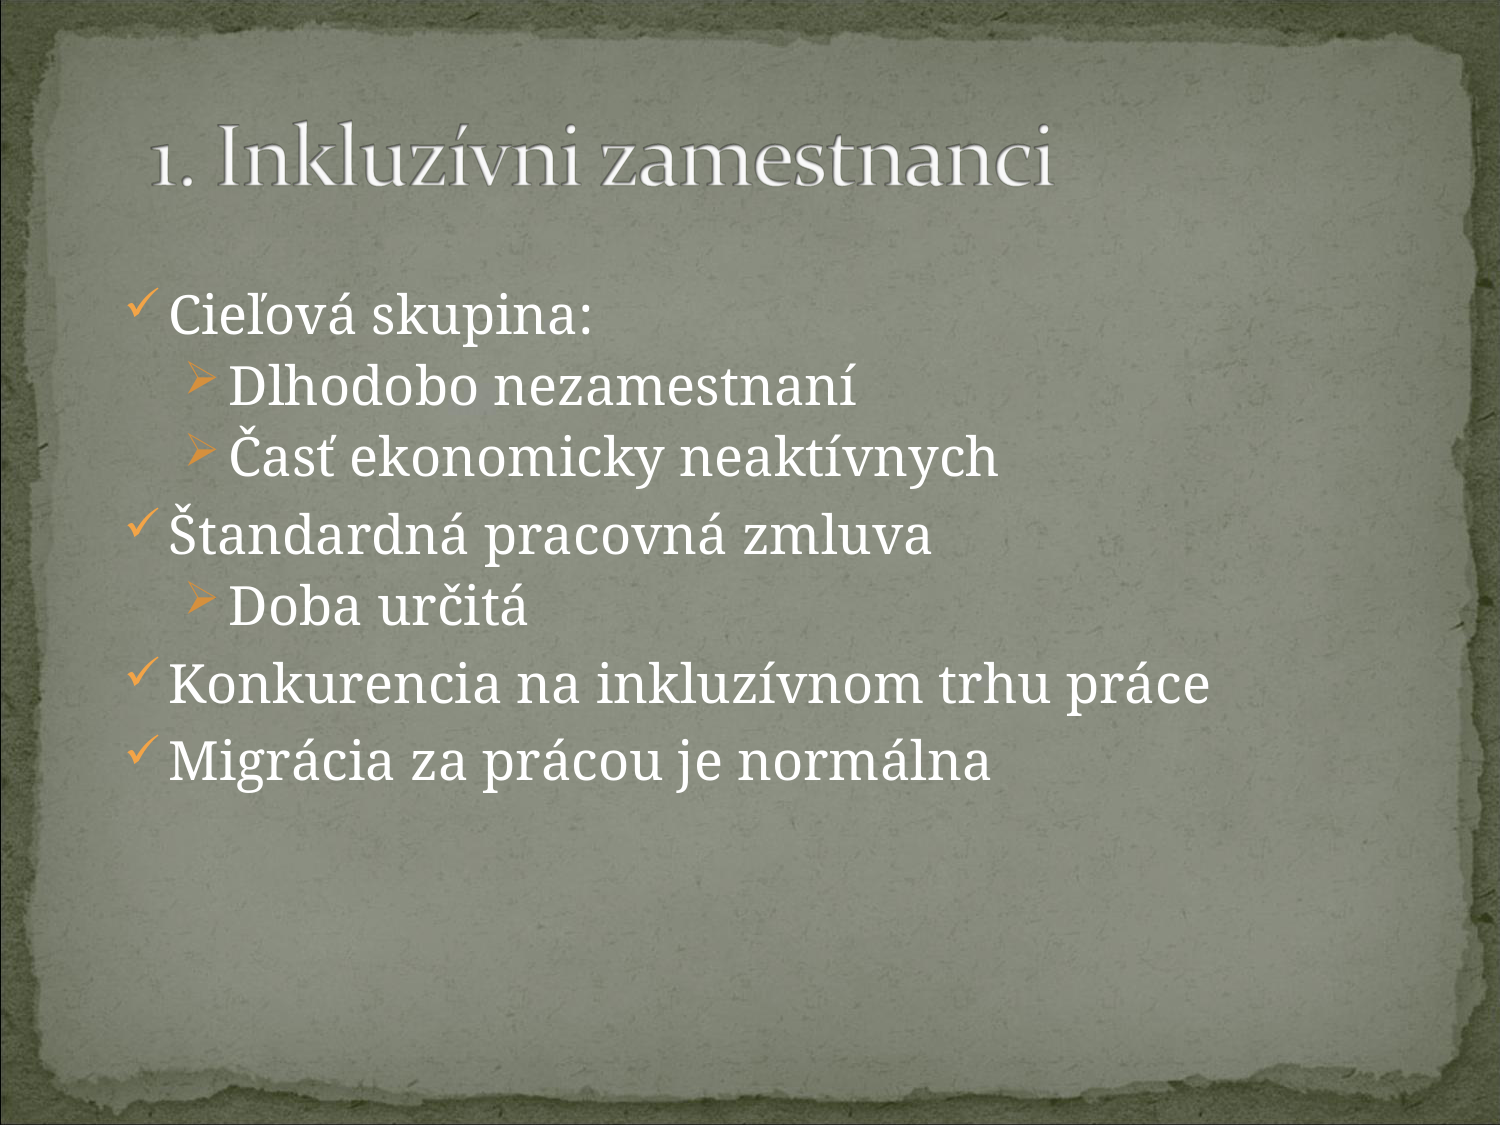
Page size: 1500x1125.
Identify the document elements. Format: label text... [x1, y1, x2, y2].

text_box [95, 25, 1469, 216]
picture [0, 0, 1500, 1125]
list Cieľová skupina: Dlhodobo nezamestnaní Časť ekonomicky neaktívnych Štandardná pracovná zmluva Doba určitá Konkurencia na inkluzívnom trhu práce Migrácia za prácou je normálna [110, 273, 1391, 1110]
